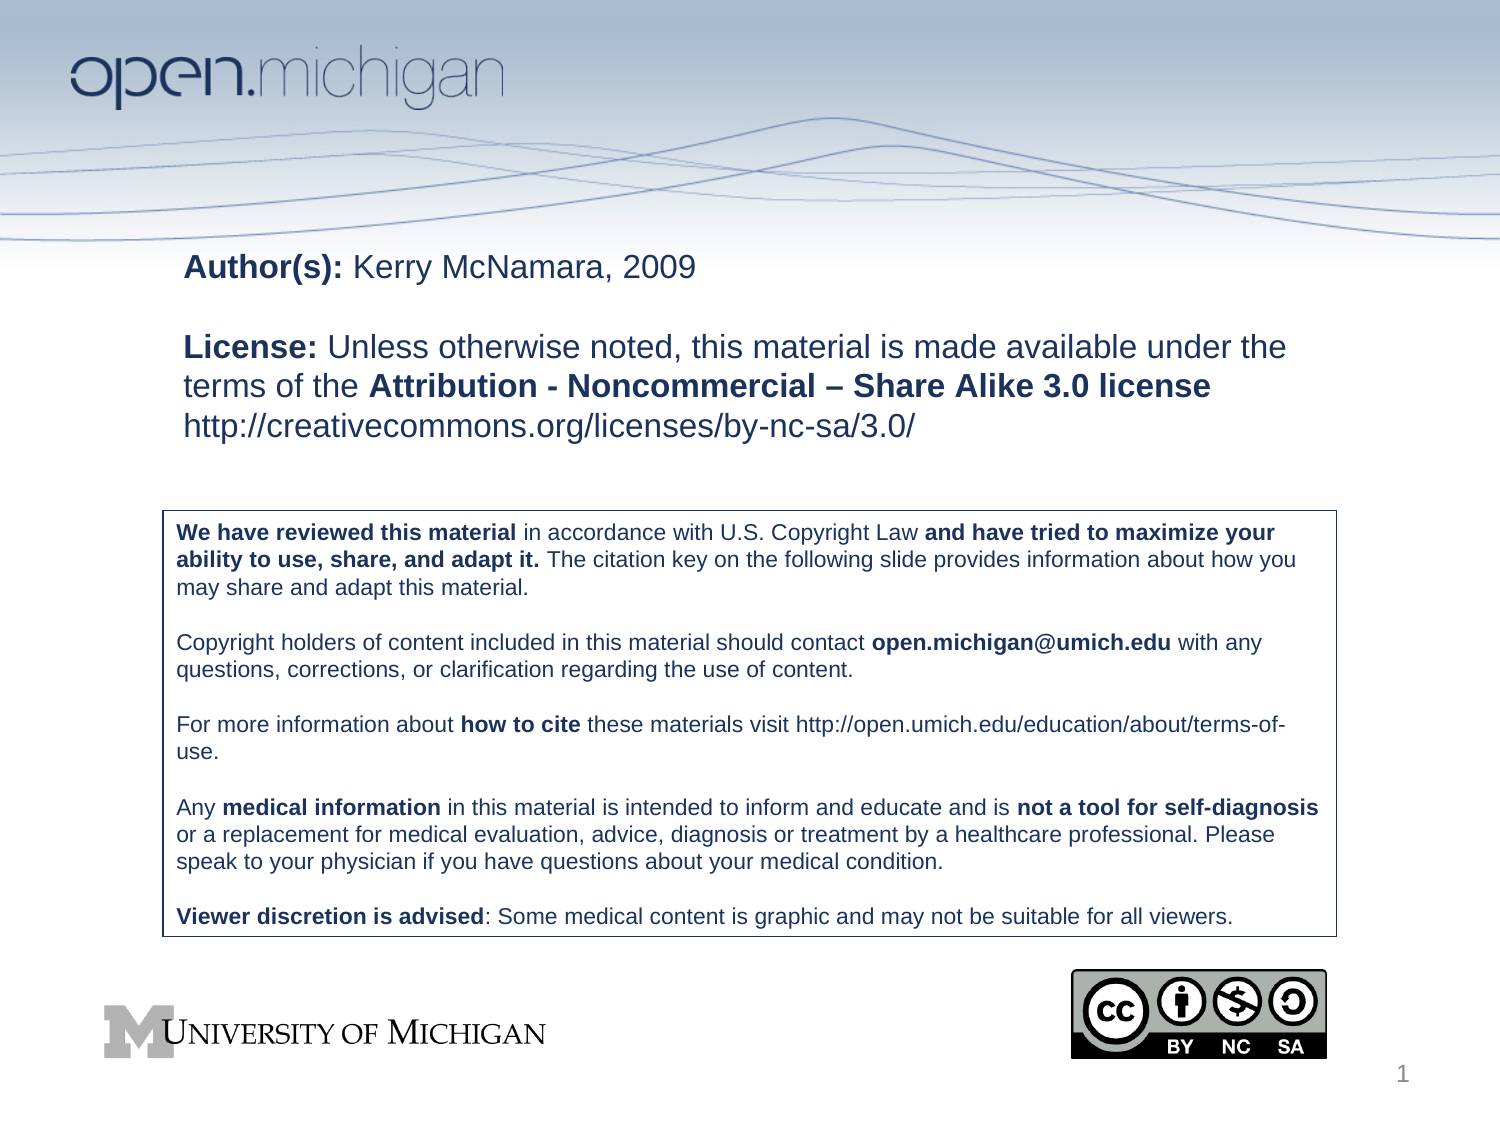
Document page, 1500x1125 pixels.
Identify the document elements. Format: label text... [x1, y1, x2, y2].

picture [0, 0, 1500, 266]
picture [1071, 969, 1327, 1059]
picture [103, 1004, 546, 1059]
text_box We have reviewed this material in accordance with U.S. Copyright Law and have tried to maximize your ability to use, share, and adapt it. The citation key on the following slide provides information about how you may share and adapt this material. Copyright holders of content included in this material should contact open.michigan@umich.edu with any questions, corrections, or clarification regarding the use of content. For more information about how to cite these materials visit http://open.umich.edu/education/about/terms-of-use. Any medical information in this material is intended to inform and educate and is not a tool for self-diagnosis or a replacement for medical evaluation, advice, diagnosis or treatment by a healthcare professional. Please speak to your physician if you have questions about your medical condition. Viewer discretion is advised: Some medical content is graphic and may not be suitable for all viewers. [162, 510, 1337, 937]
text_box <number> [1074, 1042, 1426, 1103]
text_box Author(s): Kerry McNamara, 2009 License: Unless otherwise noted, this material is made available under the terms of the Attribution - Noncommercial – Share Alike 3.0 license http://creativecommons.org/licenses/by-nc-sa/3.0/ [170, 237, 1327, 452]
